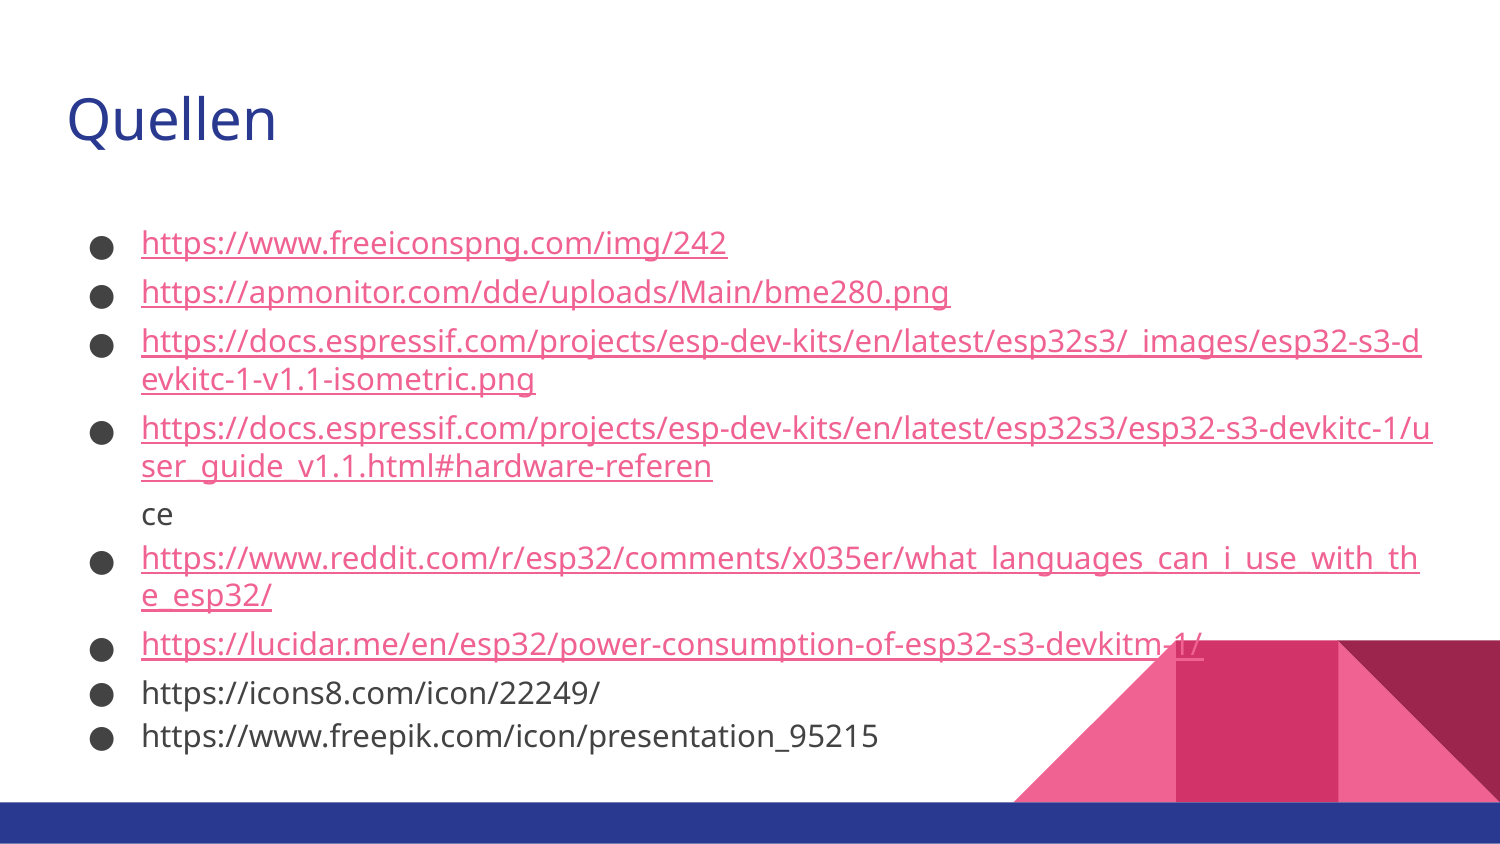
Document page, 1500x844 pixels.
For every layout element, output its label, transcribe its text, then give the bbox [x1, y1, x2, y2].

list https://www.freeiconspng.com/img/242 https://apmonitor.com/dde/uploads/Main/bme280.png https://docs.espressif.com/projects/esp-dev-kits/en/latest/esp32s3/_images/esp32-s3-devkitc-1-v1.1-isometric.png https://docs.espressif.com/projects/esp-dev-kits/en/latest/esp32s3/esp32-s3-devkitc-1/user_guide_v1.1.html#hardware-reference https://www.reddit.com/r/esp32/comments/x035er/what_languages_can_i_use_with_the_esp32/ https://lucidar.me/en/esp32/power-consumption-of-esp32-s3-devkitm-1/ https://icons8.com/icon/22249/ https://www.freepik.com/icon/presentation_95215 [51, 201, 1449, 750]
title Quellen [51, 67, 1449, 167]
